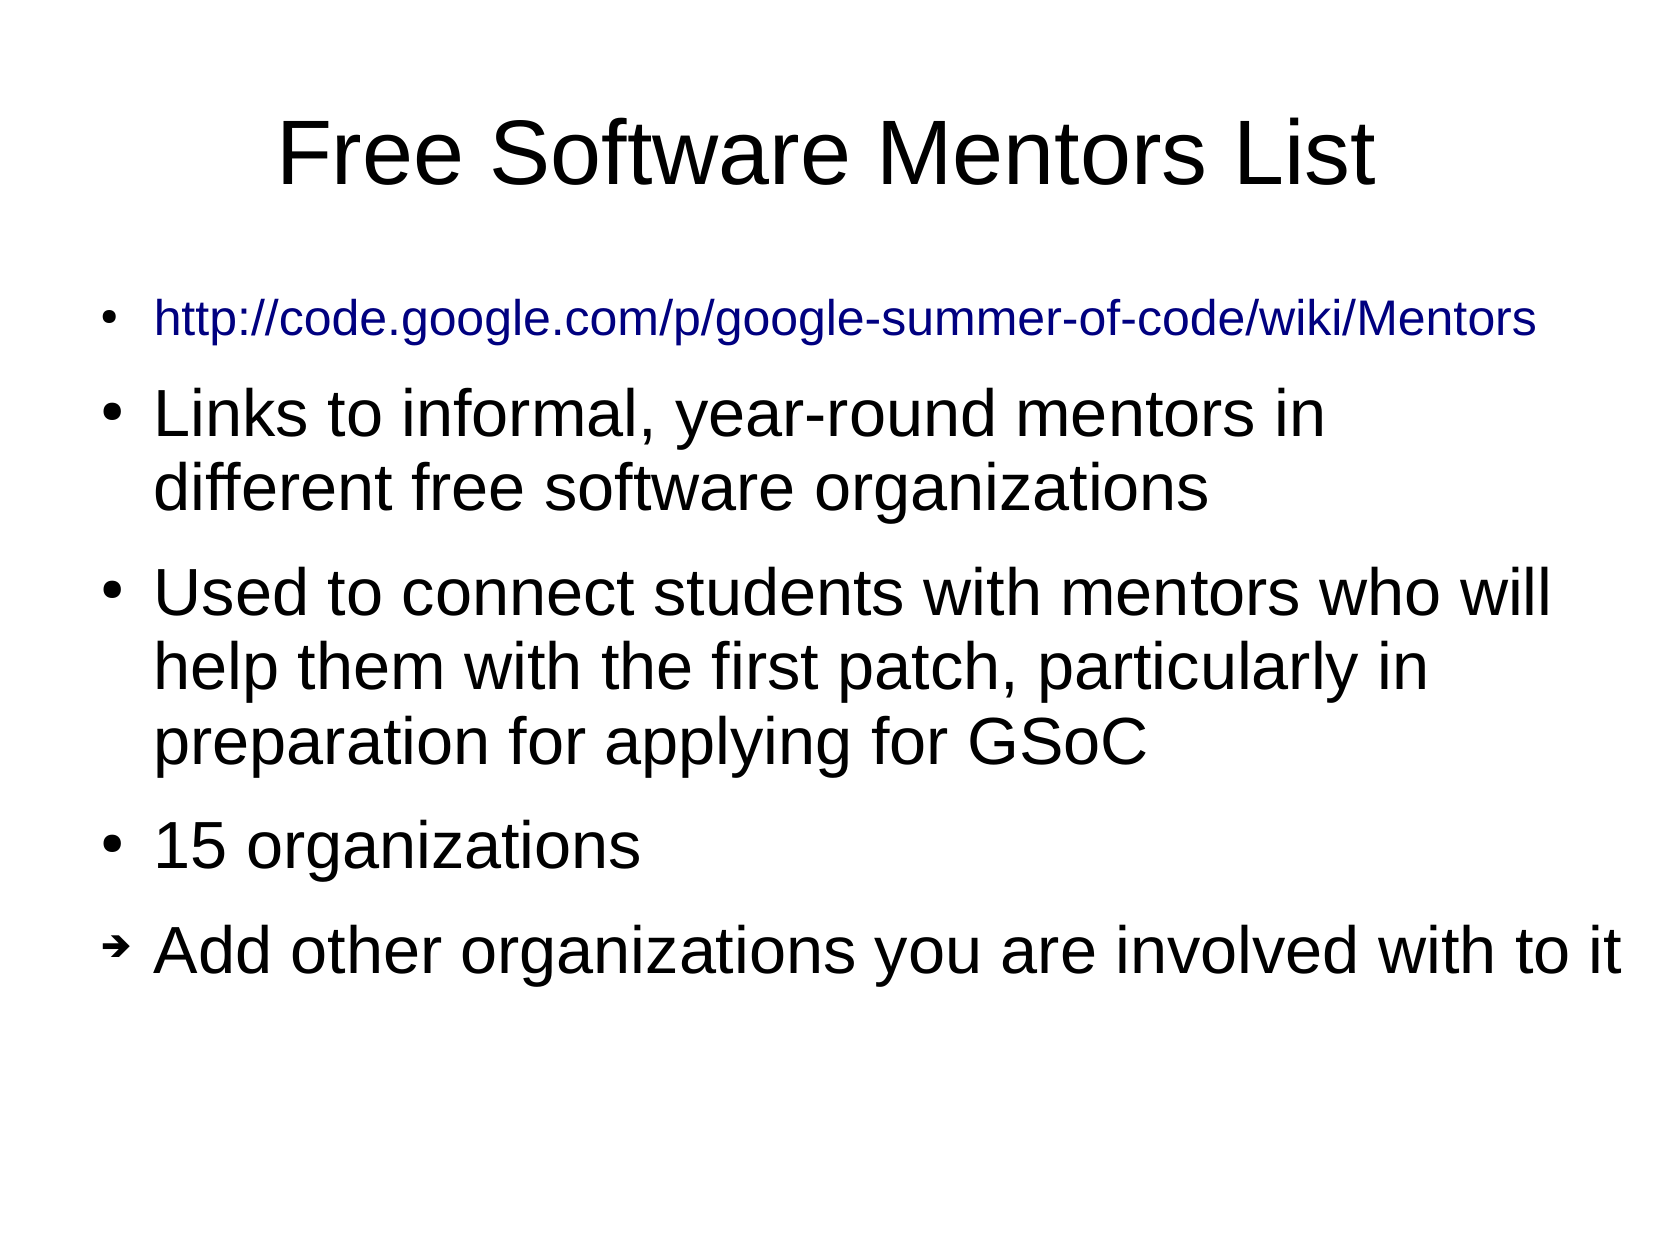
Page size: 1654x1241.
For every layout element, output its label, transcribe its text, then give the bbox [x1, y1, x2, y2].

title Free Software Mentors List [82, 49, 1571, 257]
list http://code.google.com/p/google-summer-of-code/wiki/Mentors Links to informal, year-round mentors in different free software organizations Used to connect students with mentors who will help them with the first patch, particularly in preparation for applying for GSoC 15 organizations Add other organizations you are involved with to it [82, 290, 1571, 1186]
